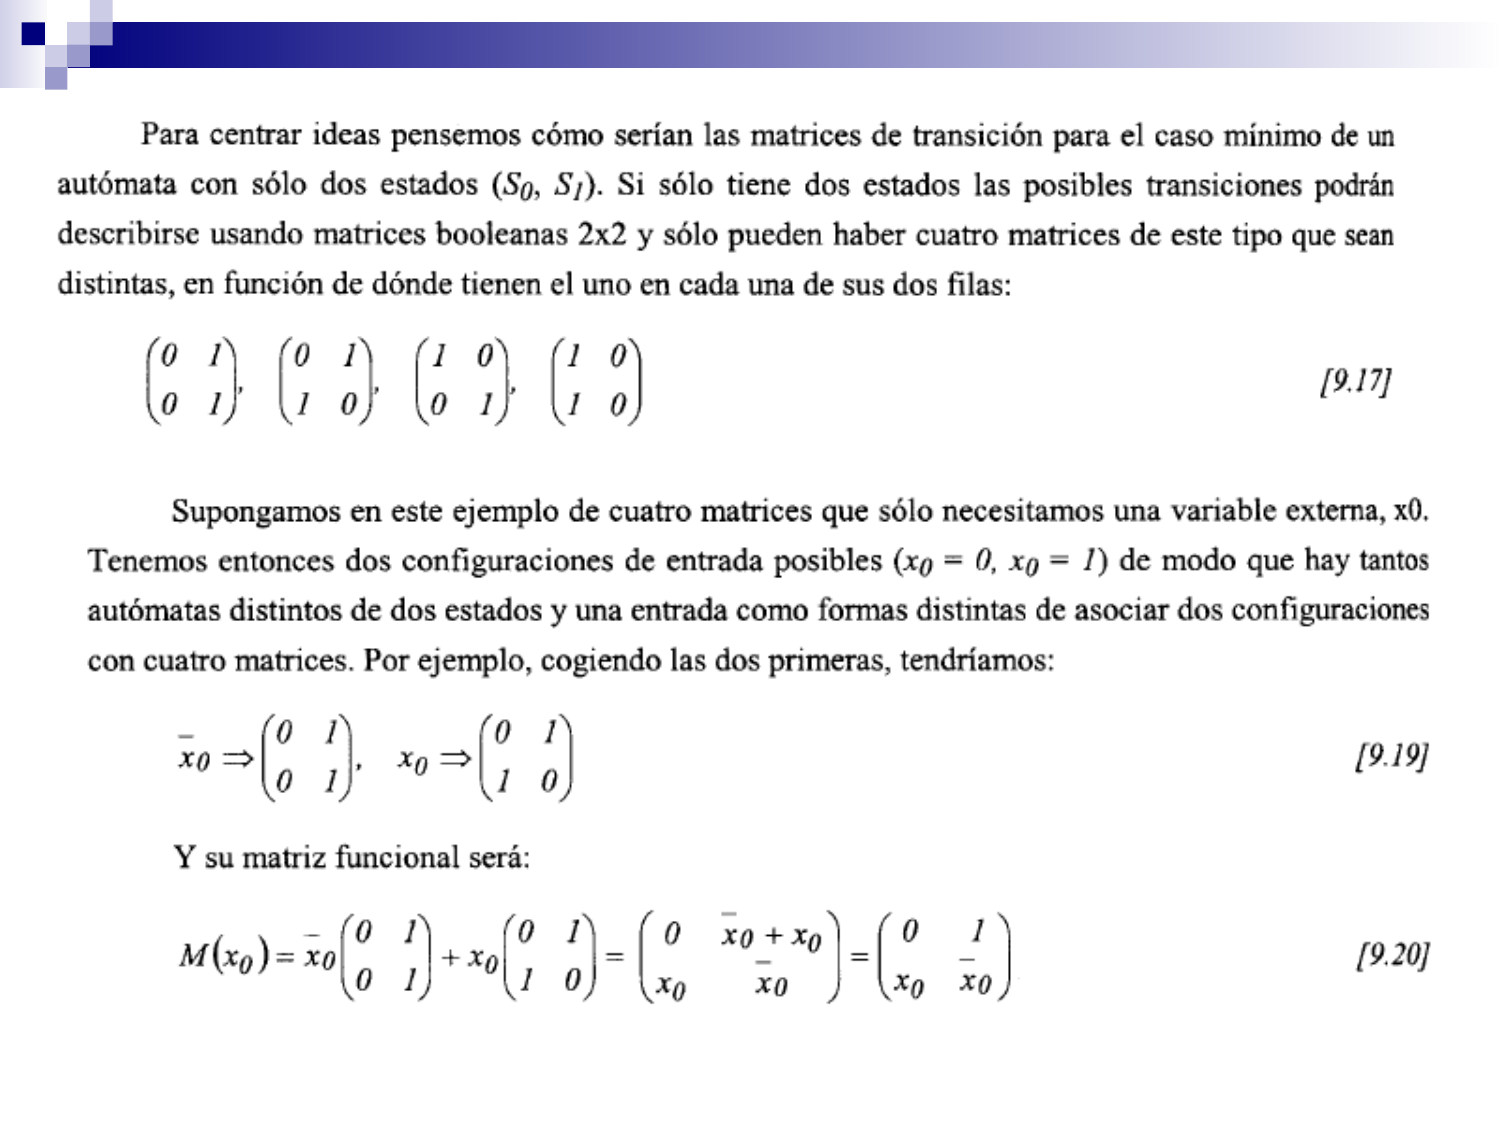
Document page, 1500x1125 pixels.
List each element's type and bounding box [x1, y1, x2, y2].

picture [41, 479, 1459, 1032]
picture [53, 113, 1424, 447]
